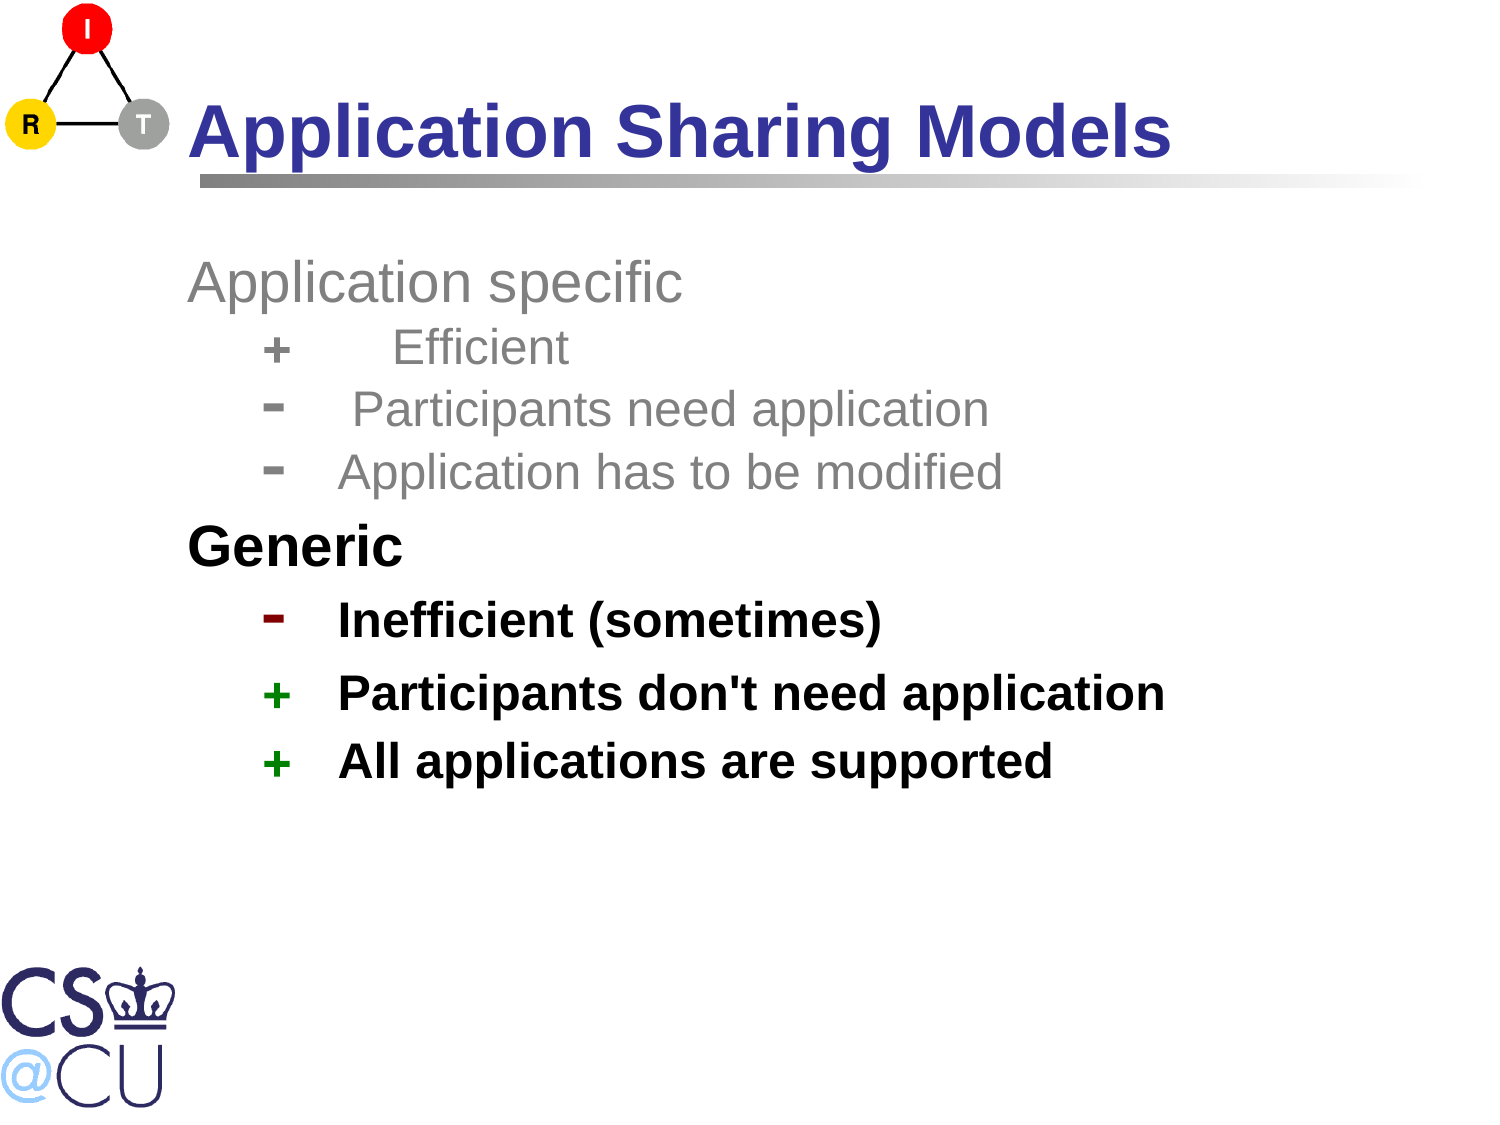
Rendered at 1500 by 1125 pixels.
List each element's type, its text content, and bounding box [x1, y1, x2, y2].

list Application specific + Efficient - Participants need application - Application has to be modified Generic - Inefficient (sometimes) + Participants don't need application + All applications are supported [187, 249, 1463, 998]
picture [0, 0, 173, 154]
picture [0, 949, 175, 1125]
title Application Sharing Models [187, 44, 1463, 218]
